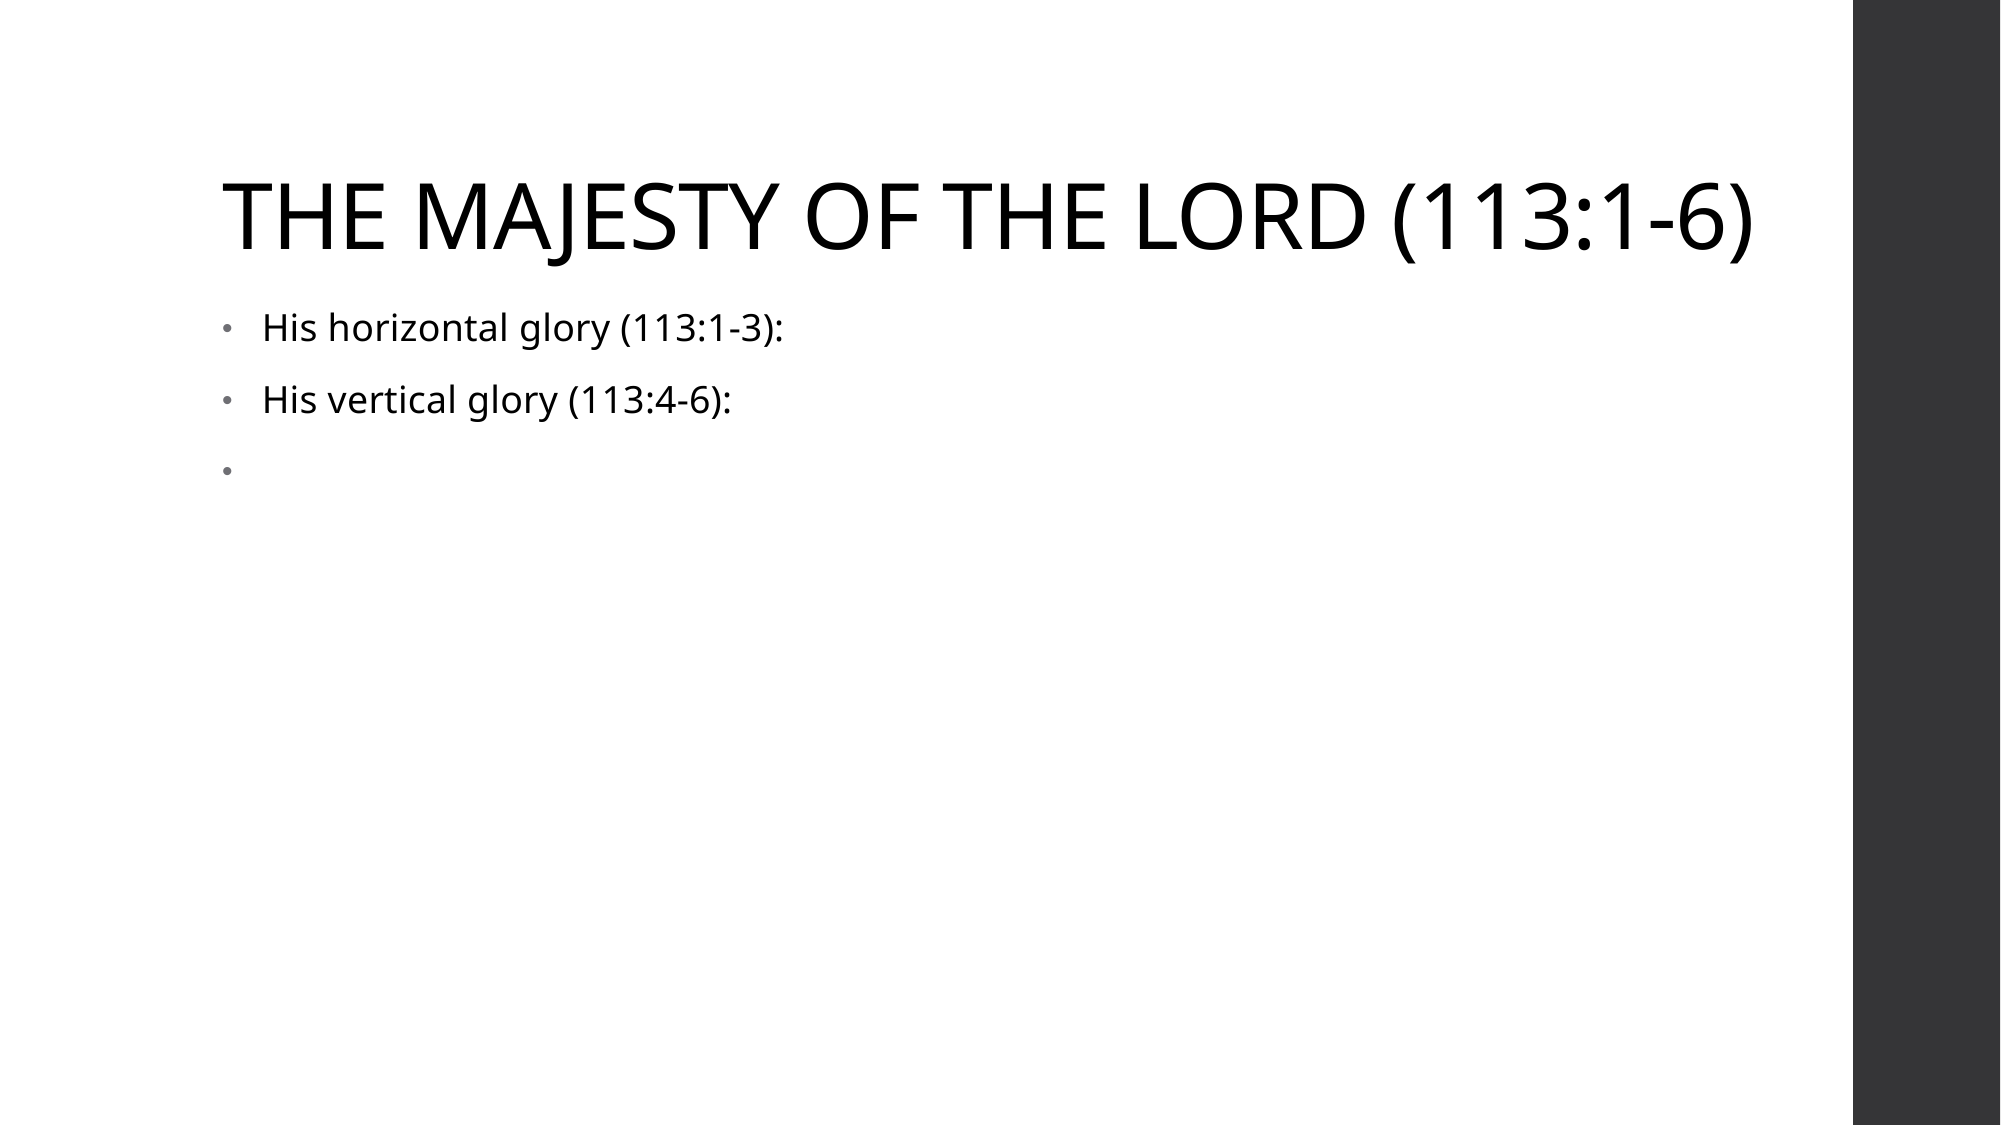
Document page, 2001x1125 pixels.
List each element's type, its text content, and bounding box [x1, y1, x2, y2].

title THE MAJESTY OF THE LORD (113:1-6) [206, 60, 1797, 278]
list His horizontal glory (113:1-3): His vertical glory (113:4-6): [206, 299, 1617, 1014]
